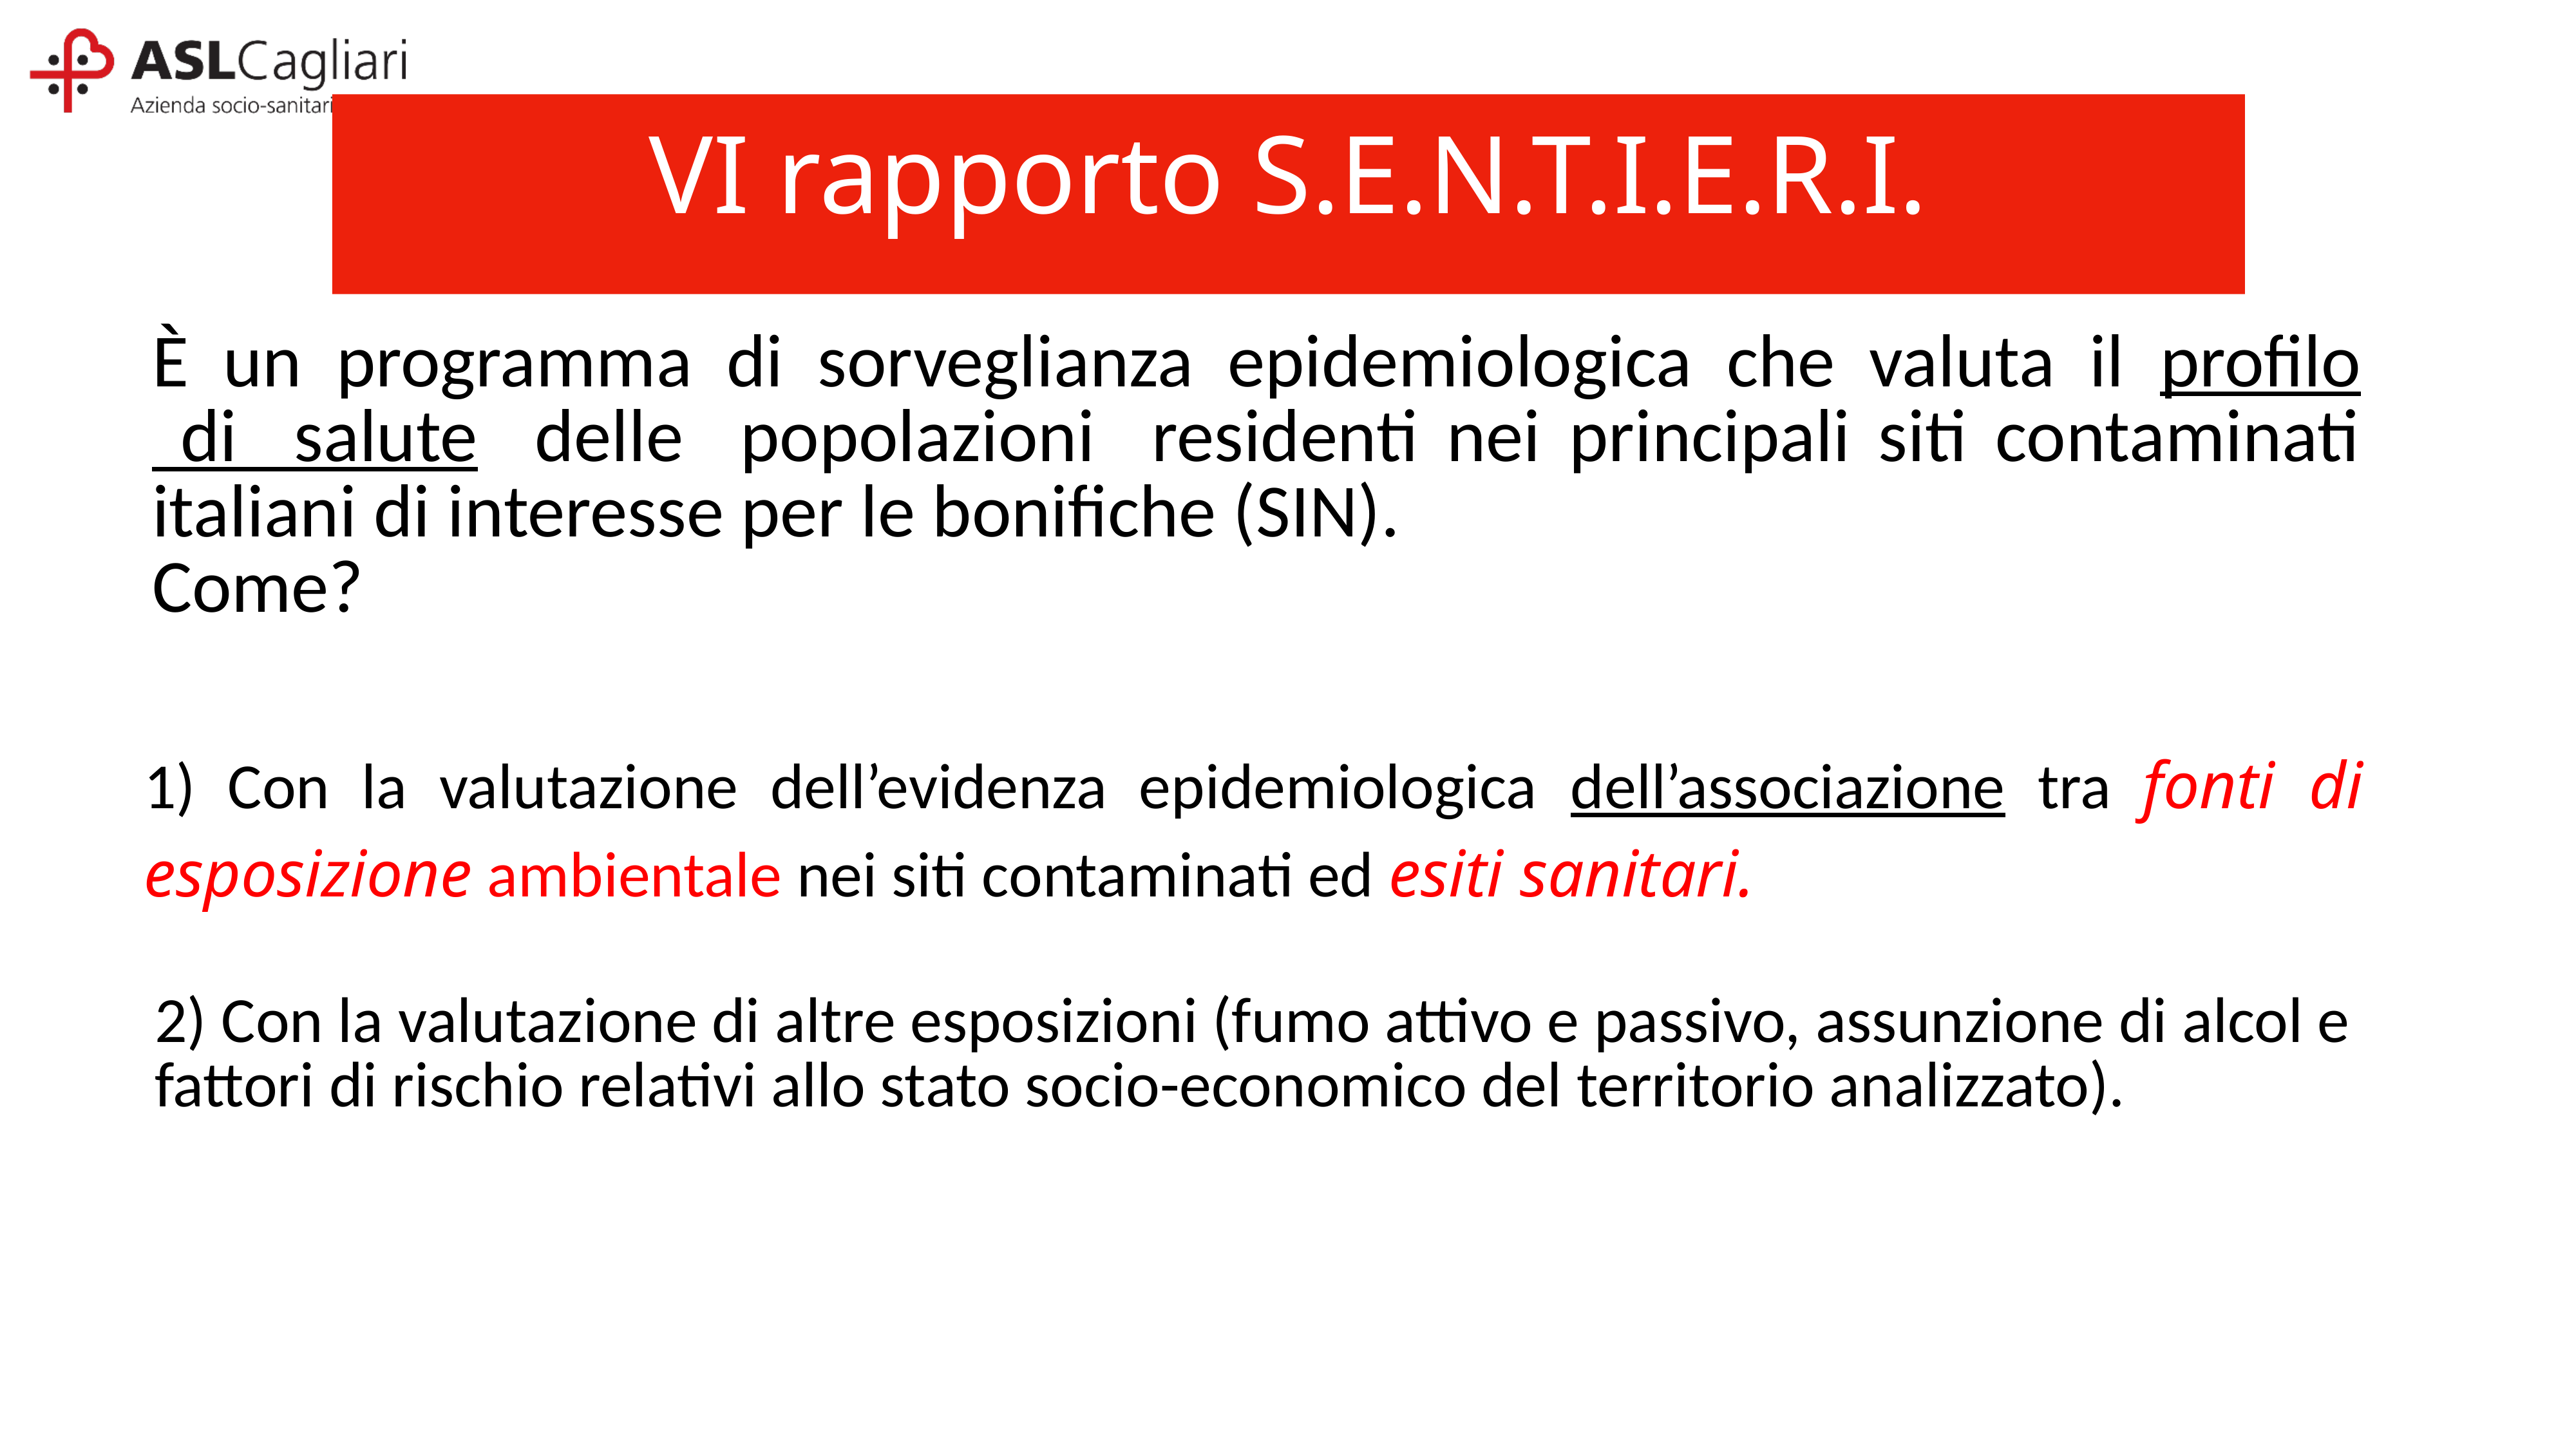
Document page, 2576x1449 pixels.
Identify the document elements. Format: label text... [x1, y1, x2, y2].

picture [29, 25, 406, 120]
text_box 2) Con la valutazione di altre esposizioni (fumo attivo e passivo, assunzione di alcol e fattori di rischio relativi allo stato socio-economico del territorio analizzato). [145, 989, 2362, 1246]
text_box È un programma di sorveglianza epidemiologica che valuta il profilo di salute delle popolazioni residenti nei principali siti contaminati italiani di interesse per le bonifiche (SIN). Come? [142, 325, 2371, 636]
text_box 1) Con la valutazione dell’evidenza epidemiologica dell’associazione tra fonti di esposizione ambientale nei siti contaminati ed esiti sanitari. [134, 735, 2373, 874]
text_box VI rapporto S.E.N.T.I.E.R.I. [332, 94, 2245, 294]
